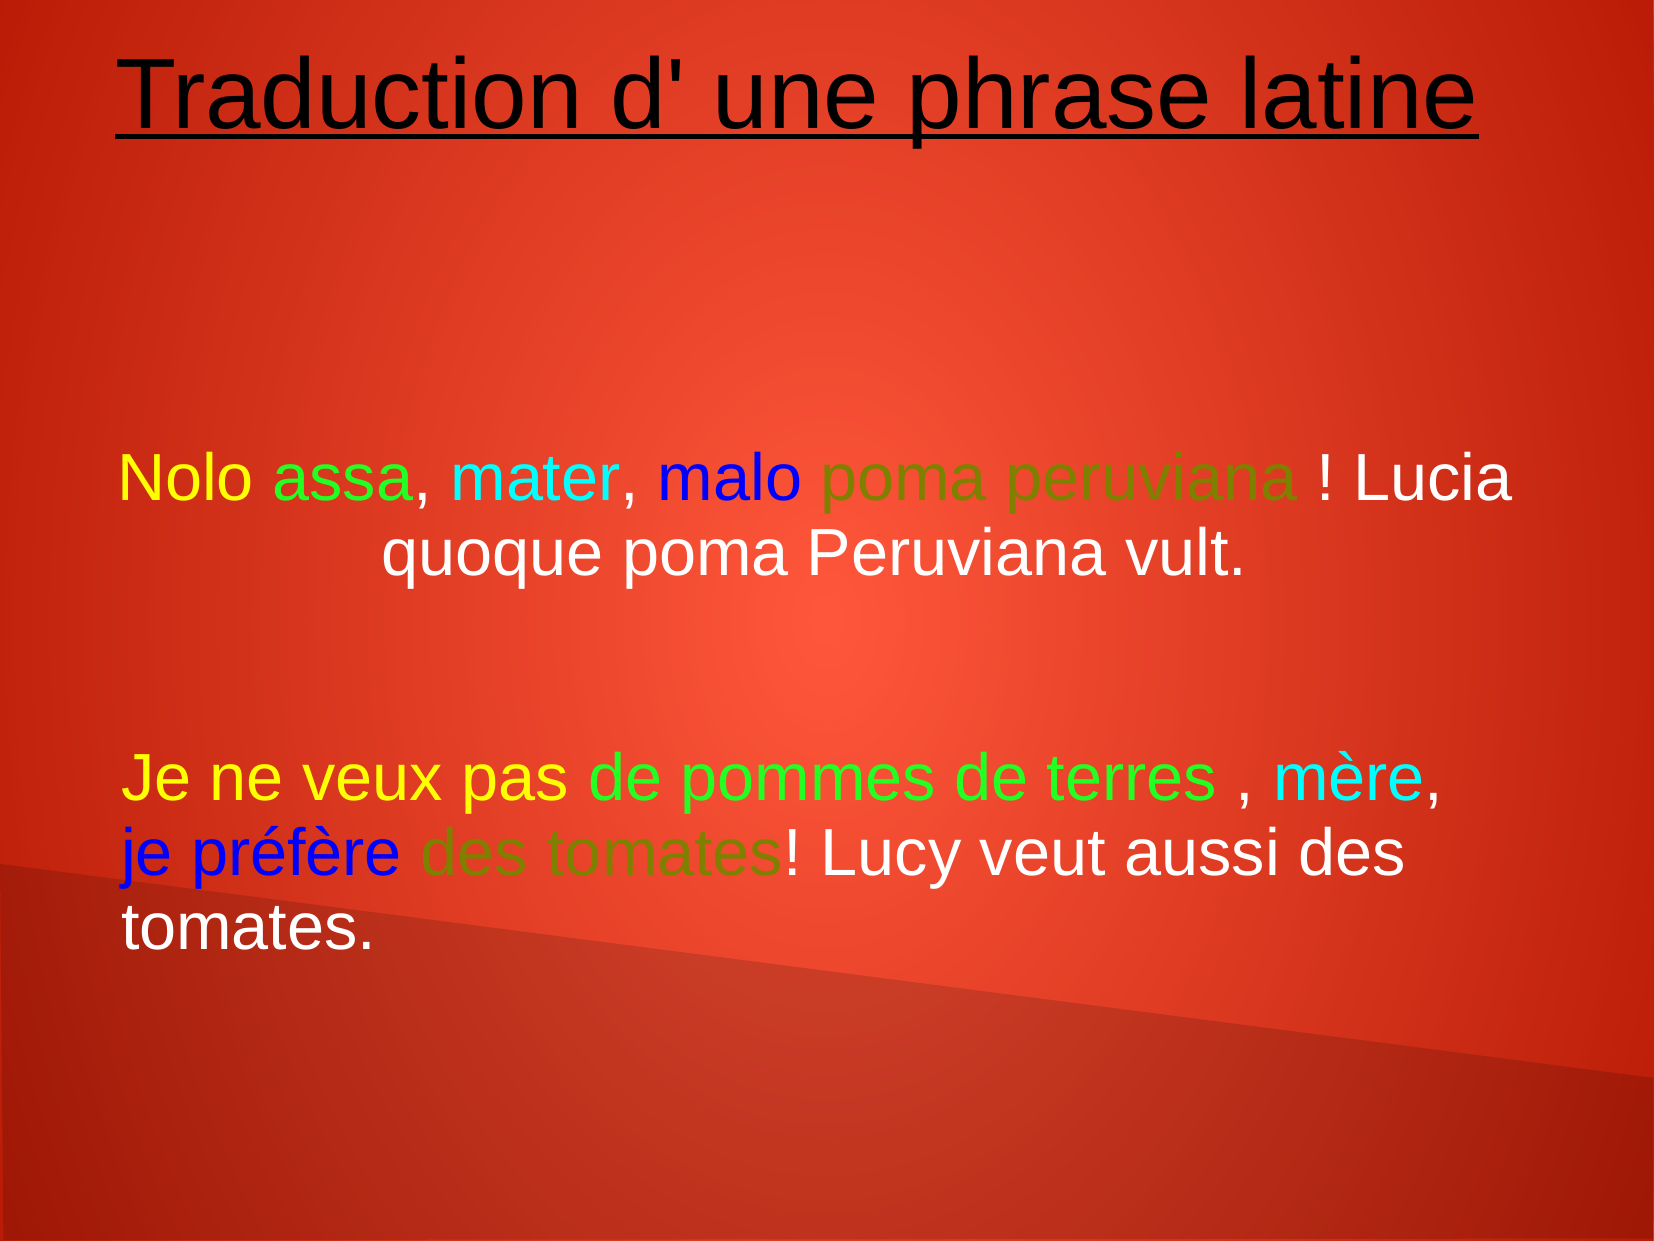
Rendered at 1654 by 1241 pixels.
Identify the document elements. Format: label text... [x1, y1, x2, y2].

text_box Traduction d' une phrase latine [0, 30, 1595, 157]
text_box Nolo assa, mater, malo poma peruviana ! Lucia quoque poma Peruviana vult. [70, 35, 1560, 995]
text_box Je ne veux pas de pommes de terres , mère, je préfère des tomates! Lucy veut aussi des tomates. [106, 732, 1477, 972]
